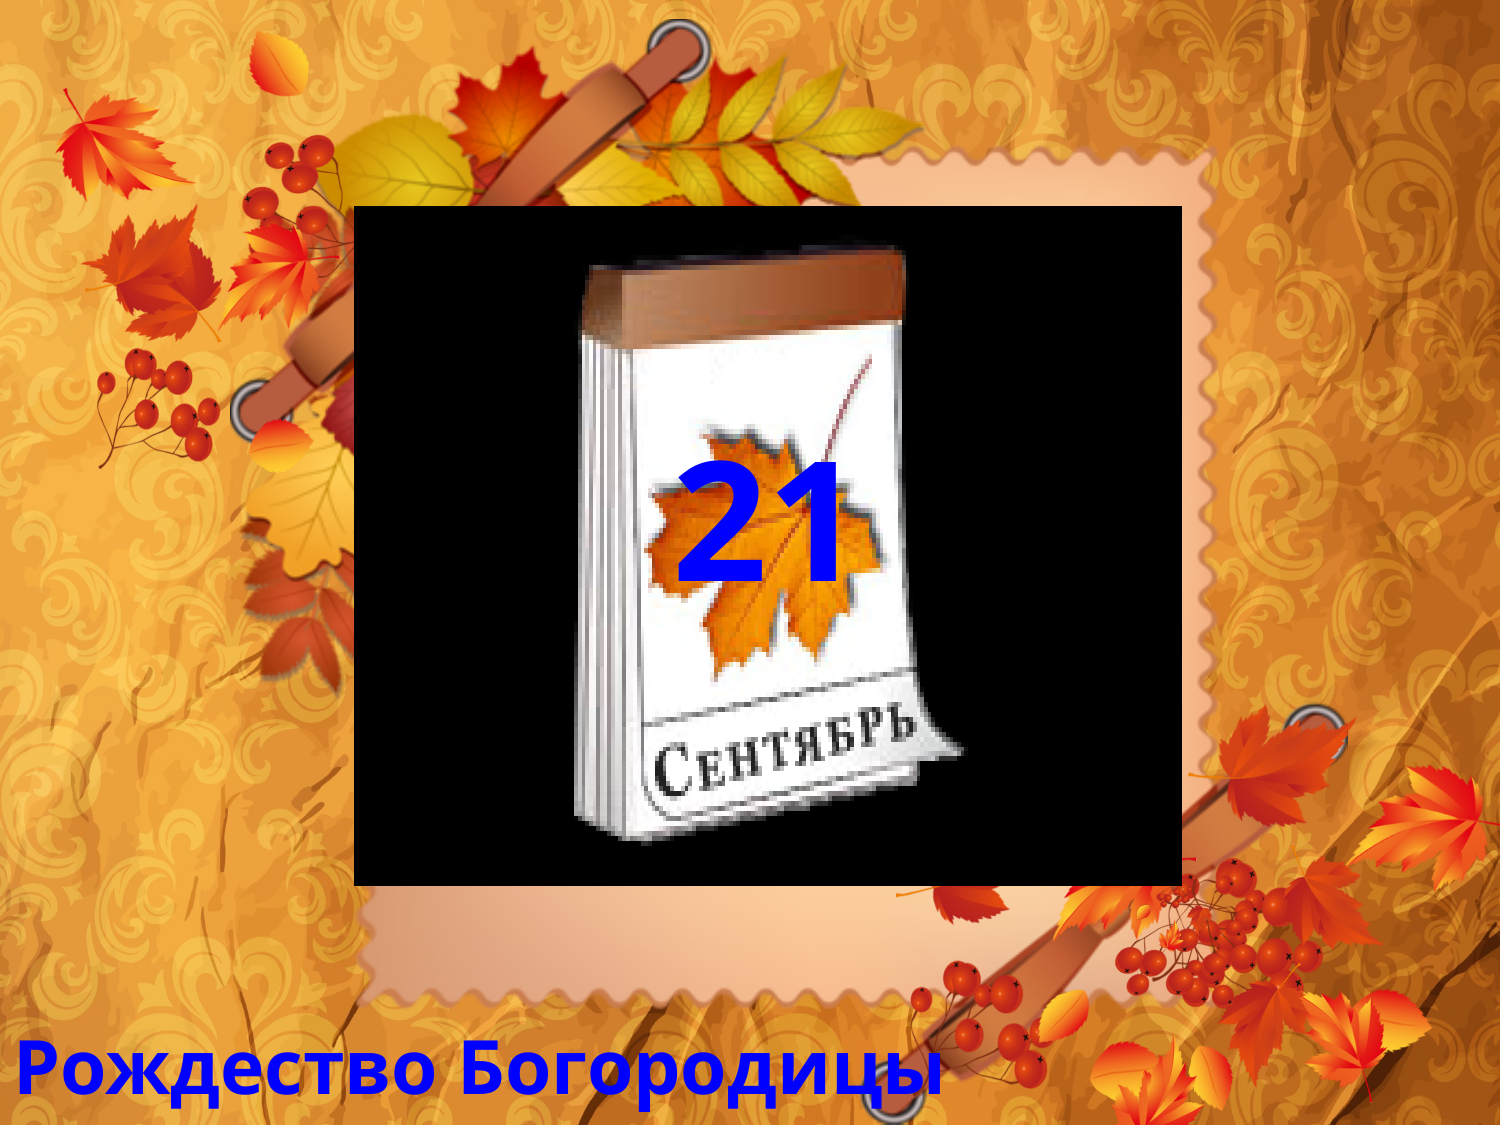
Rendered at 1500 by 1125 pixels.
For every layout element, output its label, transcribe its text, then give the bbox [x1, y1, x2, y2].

text_box 21 [590, 383, 945, 650]
picture [0, 0, 1500, 1125]
text_box Рождество Богородицы [0, 1005, 961, 1125]
